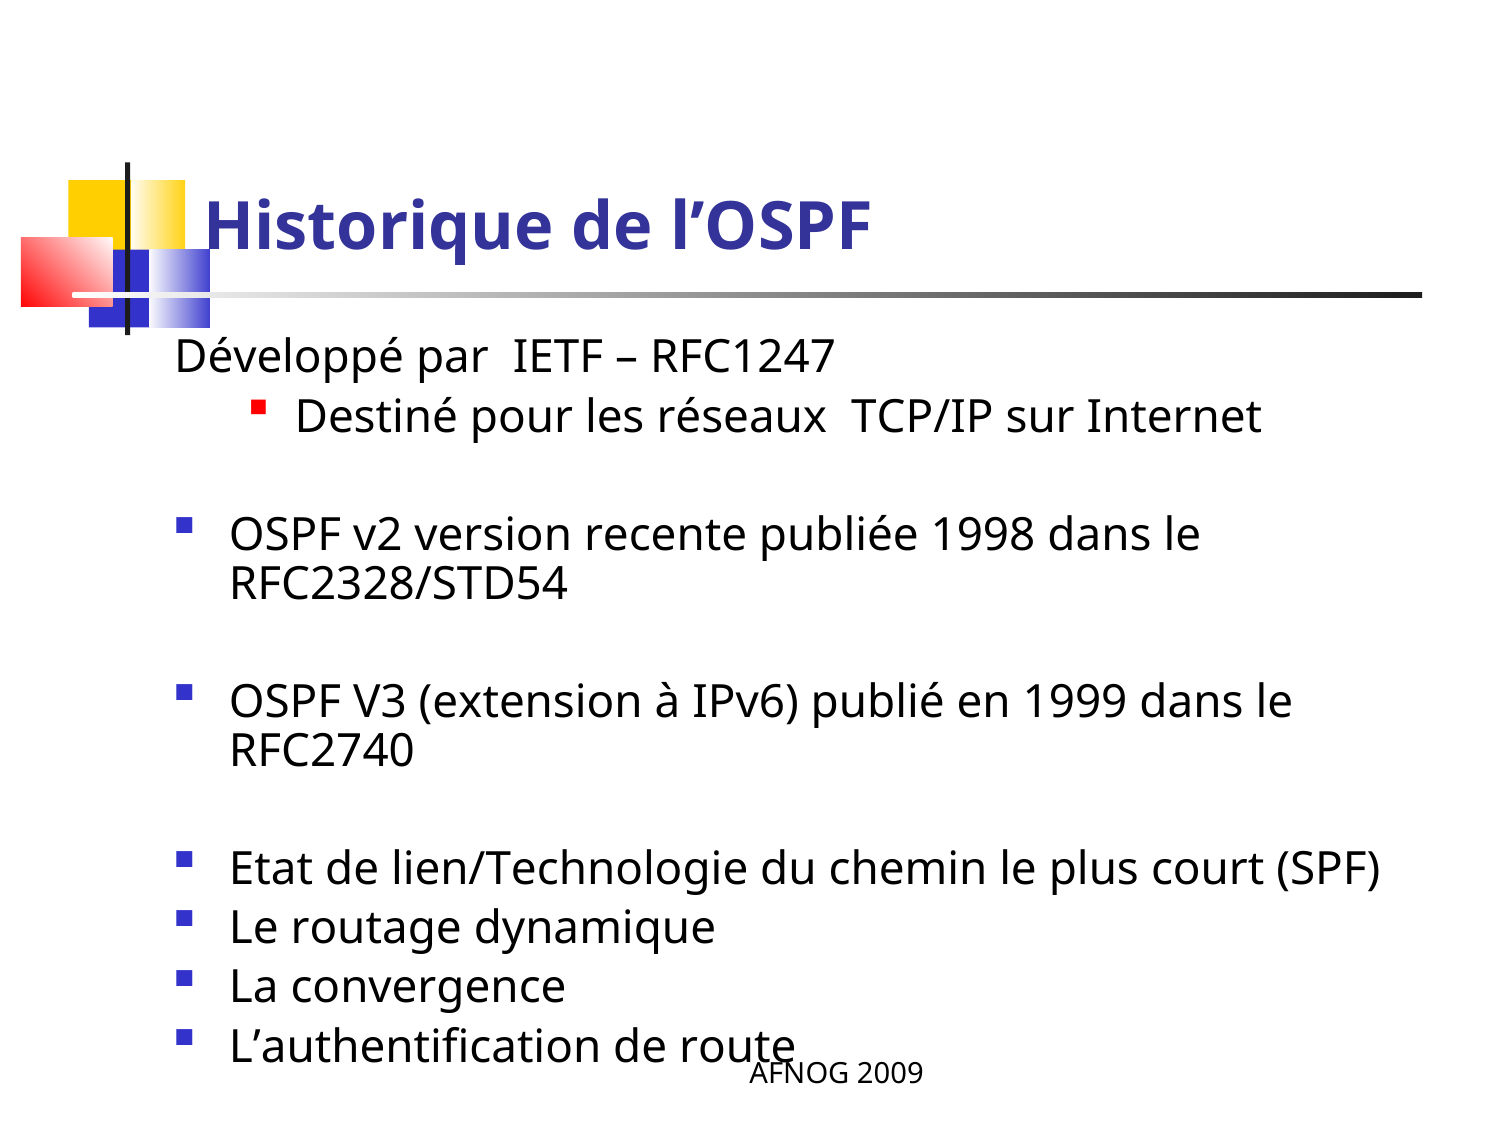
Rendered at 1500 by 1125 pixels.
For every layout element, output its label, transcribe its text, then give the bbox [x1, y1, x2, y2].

list Développé par IETF – RFC1247 Destiné pour les réseaux TCP/IP sur Internet OSPF v2 version recente publiée 1998 dans le RFC2328/STD54 OSPF V3 (extension à IPv6) publié en 1999 dans le RFC2740 Etat de lien/Technologie du chemin le plus court (SPF) Le routage dynamique La convergence L’authentification de route [159, 326, 1413, 1003]
title Historique de l’OSPF [188, 35, 1468, 276]
